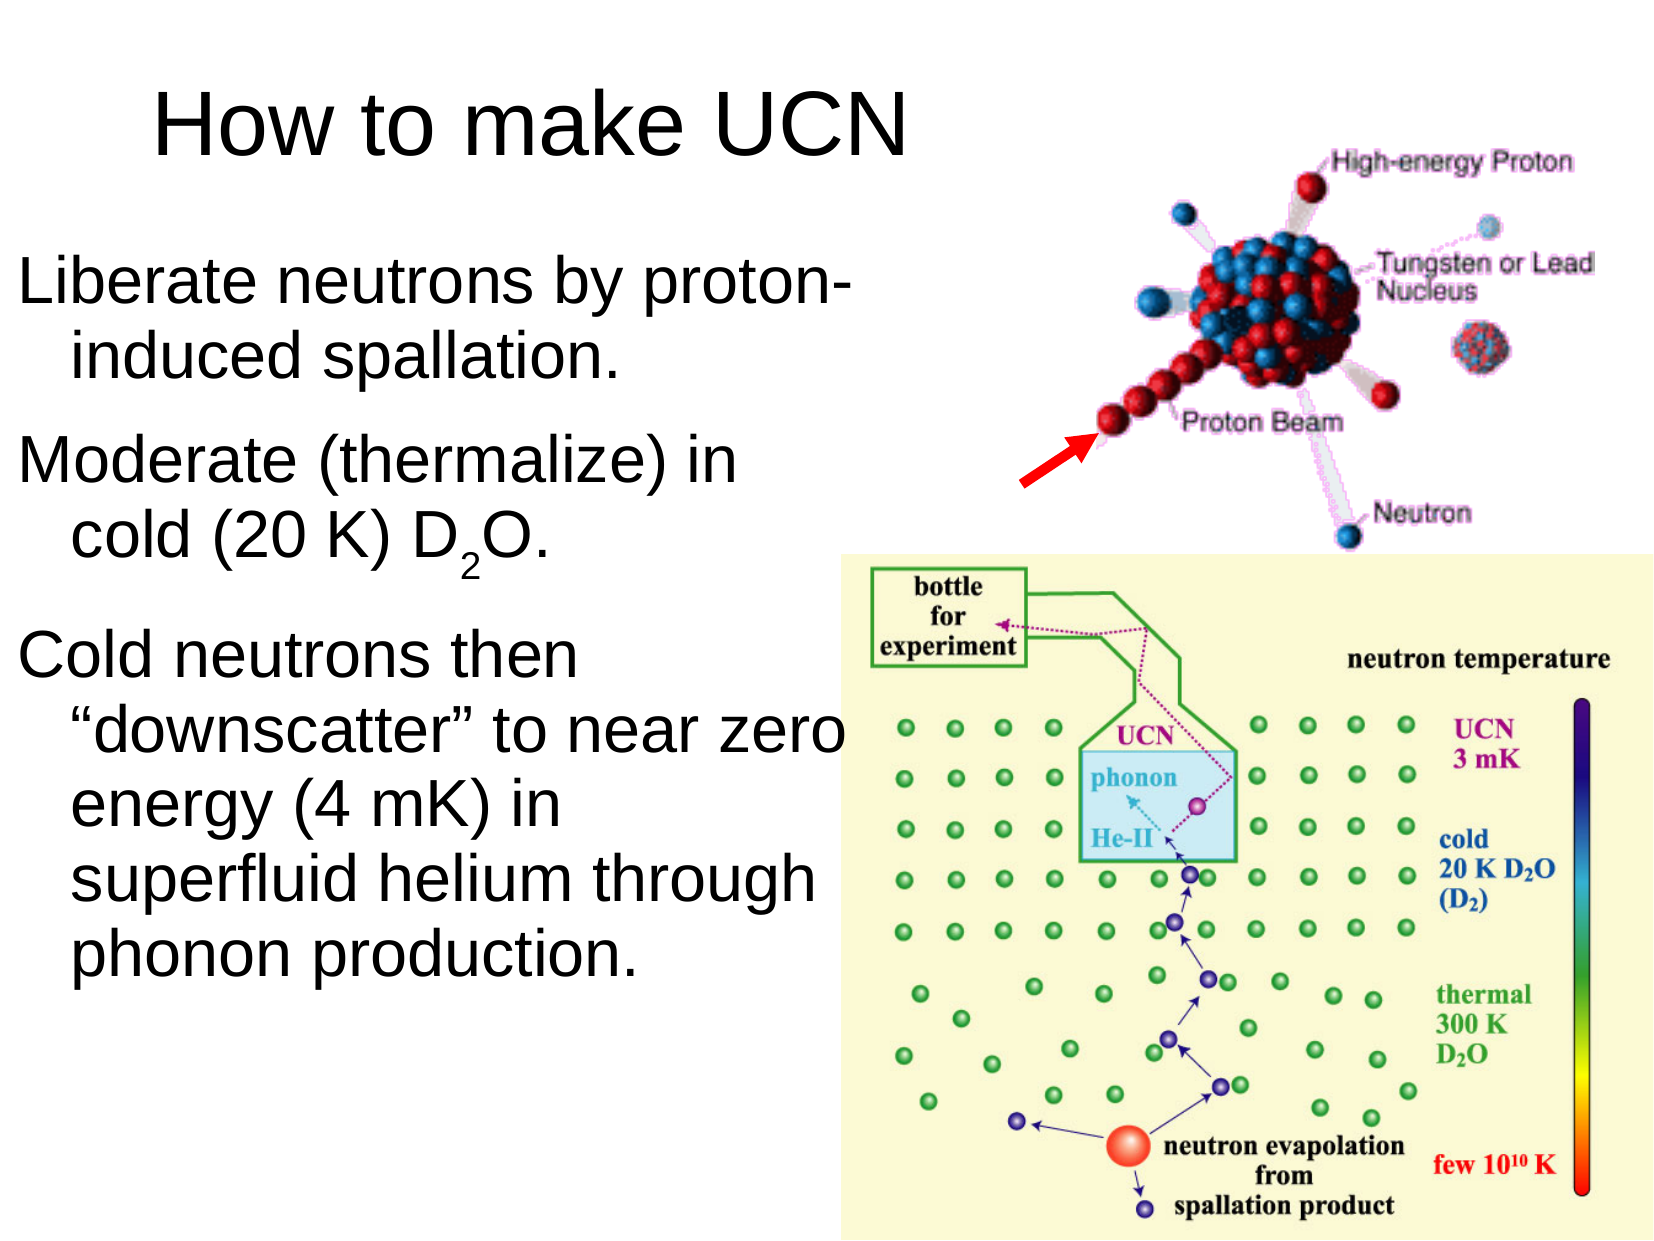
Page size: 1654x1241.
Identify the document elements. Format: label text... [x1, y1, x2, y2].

list Liberate neutrons by proton-induced spallation. Moderate (thermalize) in cold (20 K) D2O. Cold neutrons then “downscatter” to near zero energy (4 mK) in superfluid helium through phonon production. [0, 242, 857, 1064]
picture [840, 147, 1654, 1241]
title How to make UCN [0, 27, 1063, 220]
